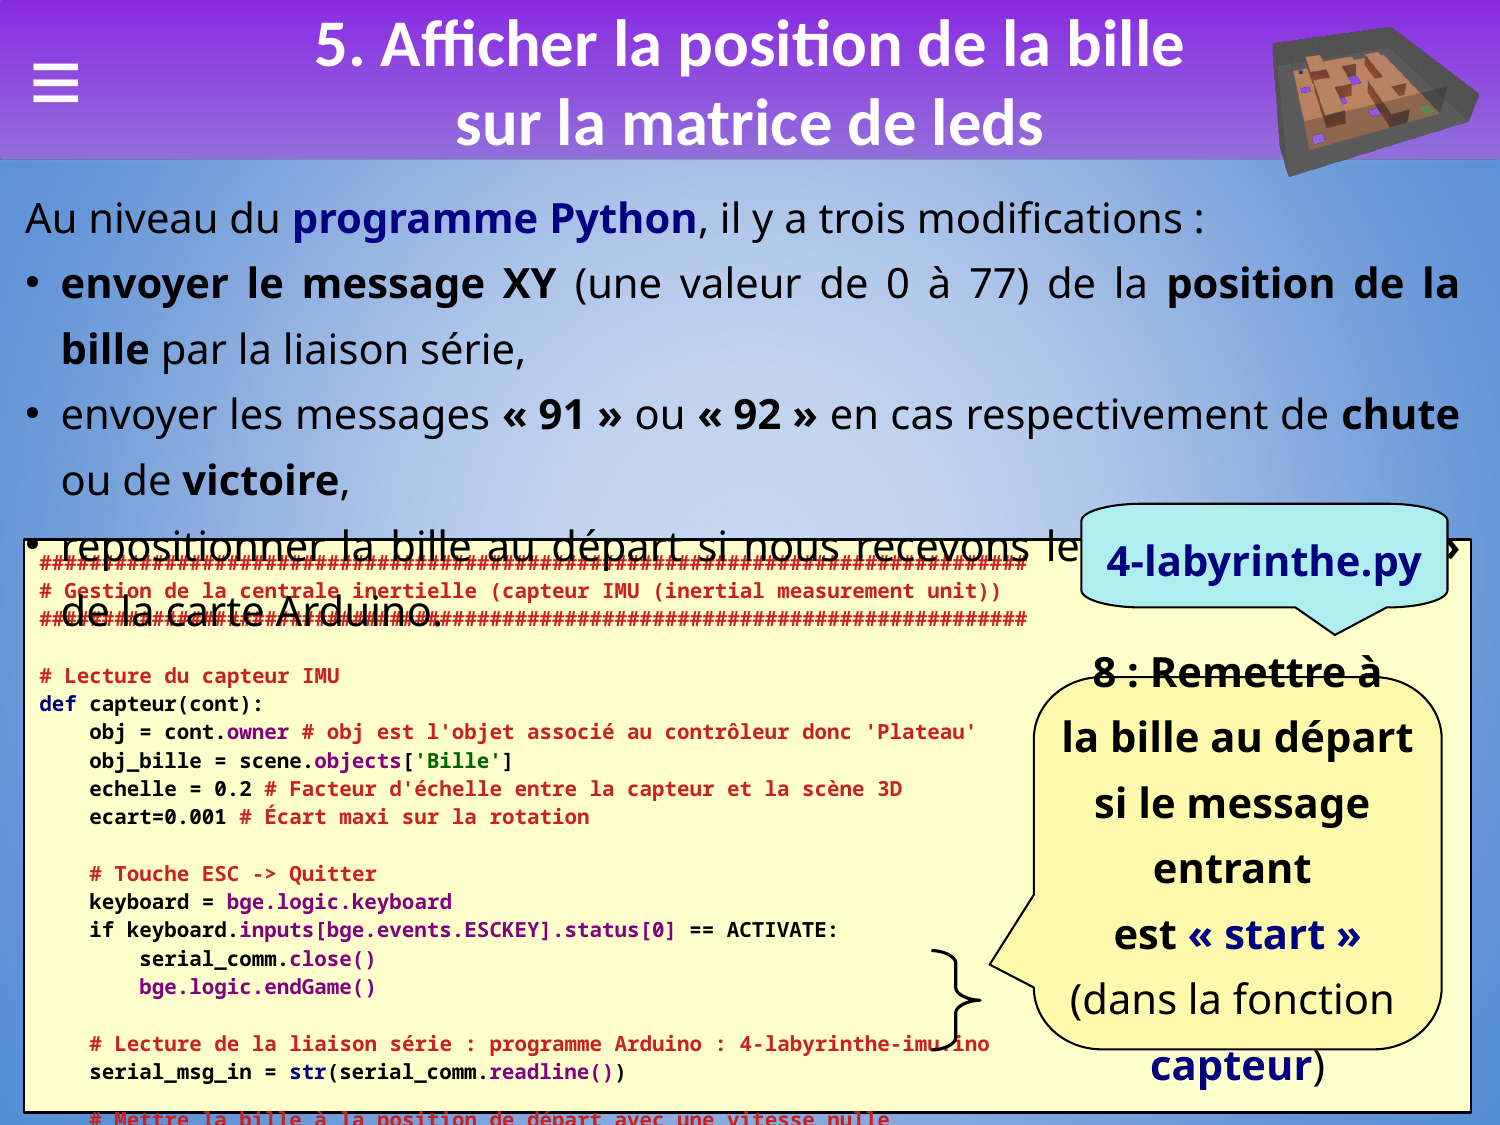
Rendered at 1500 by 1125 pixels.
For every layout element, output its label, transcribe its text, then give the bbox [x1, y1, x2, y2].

picture [284, 1113, 344, 1125]
text_box 4-labyrinthe.py [1081, 503, 1448, 635]
text_box Au niveau du programme Python, il y a trois modifications : envoyer le message XY (une valeur de 0 à 77) de la position de la bille par la liaison série, envoyer les messages « 91 » ou « 92 » en cas respectivement de chute ou de victoire, repositionner la bille au départ si nous recevons le message « start » de la carte Arduino. [10, 172, 1476, 543]
text_box ############################################################################### # Gestion de la centrale inertielle (capteur IMU (inertial measurement unit)) ############################################################################### # Lecture du capteur IMU def capteur(cont): obj = cont.owner # obj est l'objet associé au contrôleur donc 'Plateau' obj_bille = scene.objects['Bille'] echelle = 0.2 # Facteur d'échelle entre la capteur et la scène 3D ecart=0.001 # Écart maxi sur la rotation # Touche ESC -> Quitter keyboard = bge.logic.keyboard if keyboard.inputs[bge.events.ESCKEY].status[0] == ACTIVATE: serial_comm.close() bge.logic.endGame() # Lecture de la liaison série : programme Arduino : 4-labyrinthe-imu.ino serial_msg_in = str(serial_comm.readline()) # Mettre la bille à la position de départ avec une vitesse nulle if serial_msg_in.find("start")>0: if obj_bille['victoire'] or obj_bille['chute']: depart() # Roulis/Roll(x) et Tangage/Pitch(y) ... [23, 543, 1471, 1113]
picture [759, 1113, 857, 1125]
picture [243, 1113, 269, 1125]
picture [126, 1113, 143, 1125]
picture [146, 1113, 155, 1125]
picture [209, 1113, 240, 1125]
picture [97, 1113, 115, 1125]
picture [117, 1117, 123, 1125]
picture [860, 1113, 869, 1125]
picture [538, 1113, 593, 1125]
picture [158, 1113, 206, 1125]
picture [434, 1113, 498, 1125]
picture [0, 27, 1500, 1125]
text_box 8 : Remettre à la bille au départ si le message entrant est « start » (dans la fonction capteur) [989, 677, 1442, 1050]
picture [347, 1113, 431, 1125]
picture [500, 1113, 536, 1125]
picture [272, 1113, 281, 1125]
text_box ≡ [14, 23, 101, 141]
text_box 5. Afficher la position de la bille sur la matrice de leds [0, 0, 1500, 159]
picture [596, 1113, 756, 1125]
